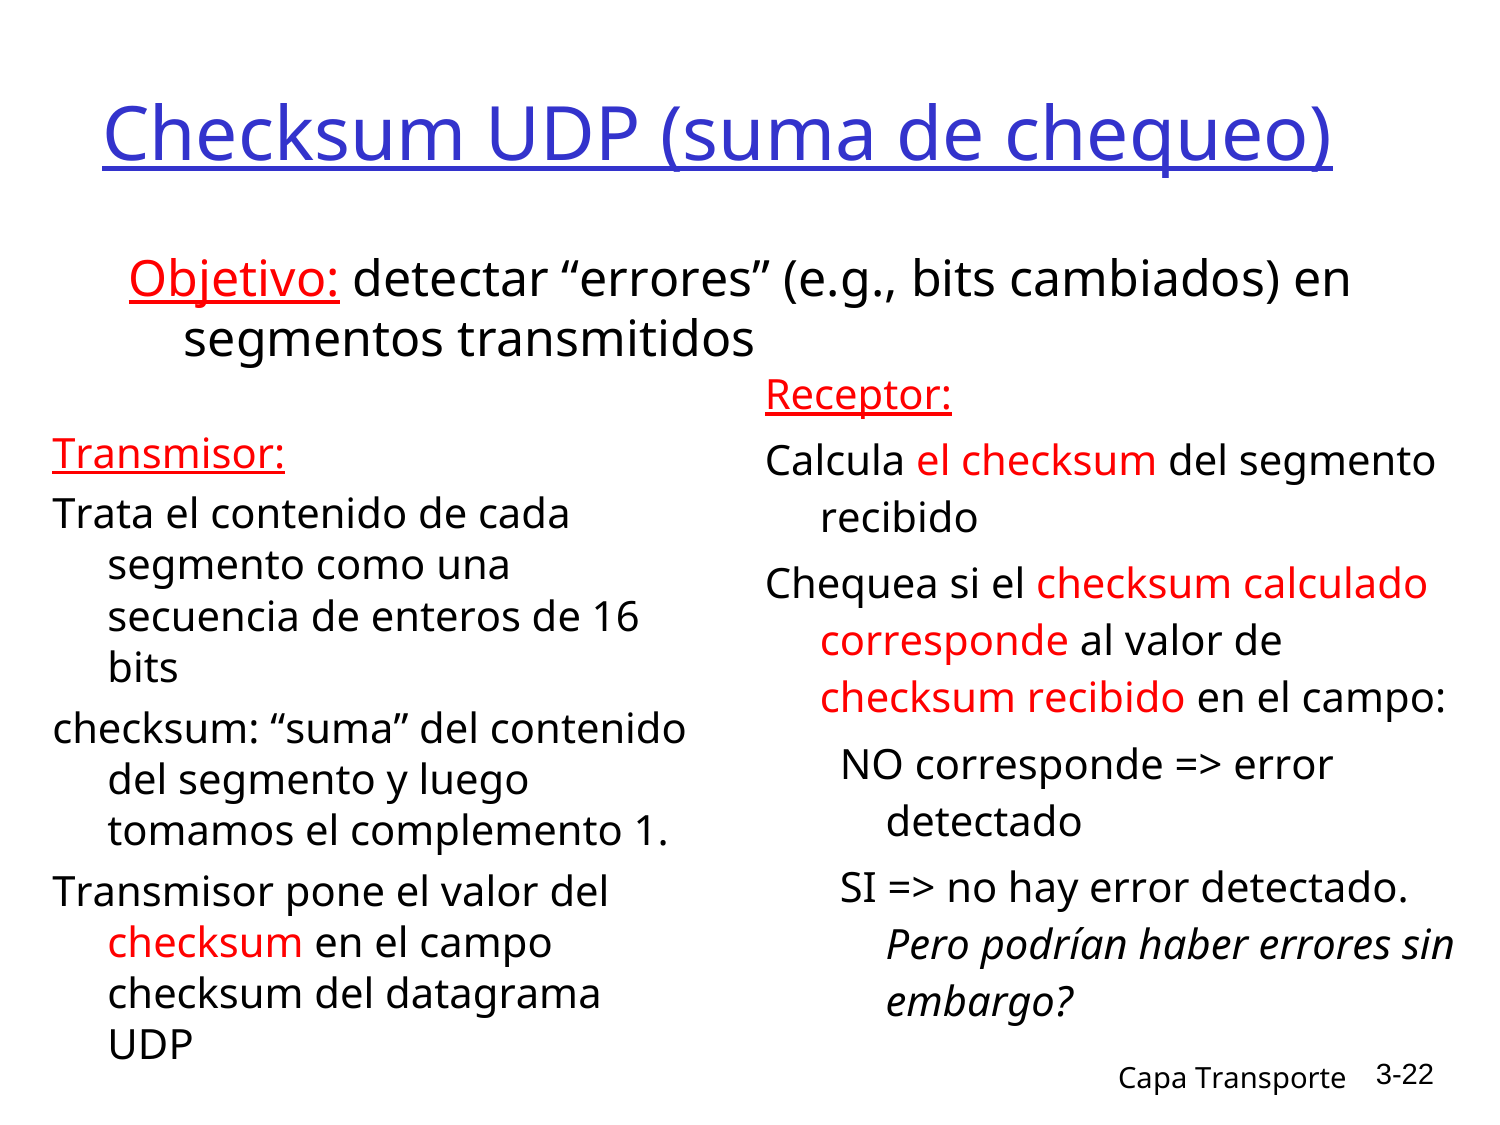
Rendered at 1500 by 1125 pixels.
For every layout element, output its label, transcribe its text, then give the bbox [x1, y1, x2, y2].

text_box Objetivo: detectar “errores” (e.g., bits cambiados) en segmentos transmitidos [114, 238, 1415, 379]
title Checksum UDP (suma de chequeo)‏ [87, 37, 1463, 225]
list Transmisor: Trata el contenido de cada segmento como una secuencia de enteros de 16 bits checksum: “suma” del contenido del segmento y luego tomamos el complemento 1. Transmisor pone el valor del checksum en el campo checksum del datagrama UDP [37, 419, 713, 1045]
list Receptor: Calcula el checksum del segmento recibido Chequea si el checksum calculado corresponde al valor de checksum recibido en el campo: NO corresponde => error detectado SI => no hay error detectado. Pero podrían haber errores sin embargo? [750, 356, 1500, 1051]
